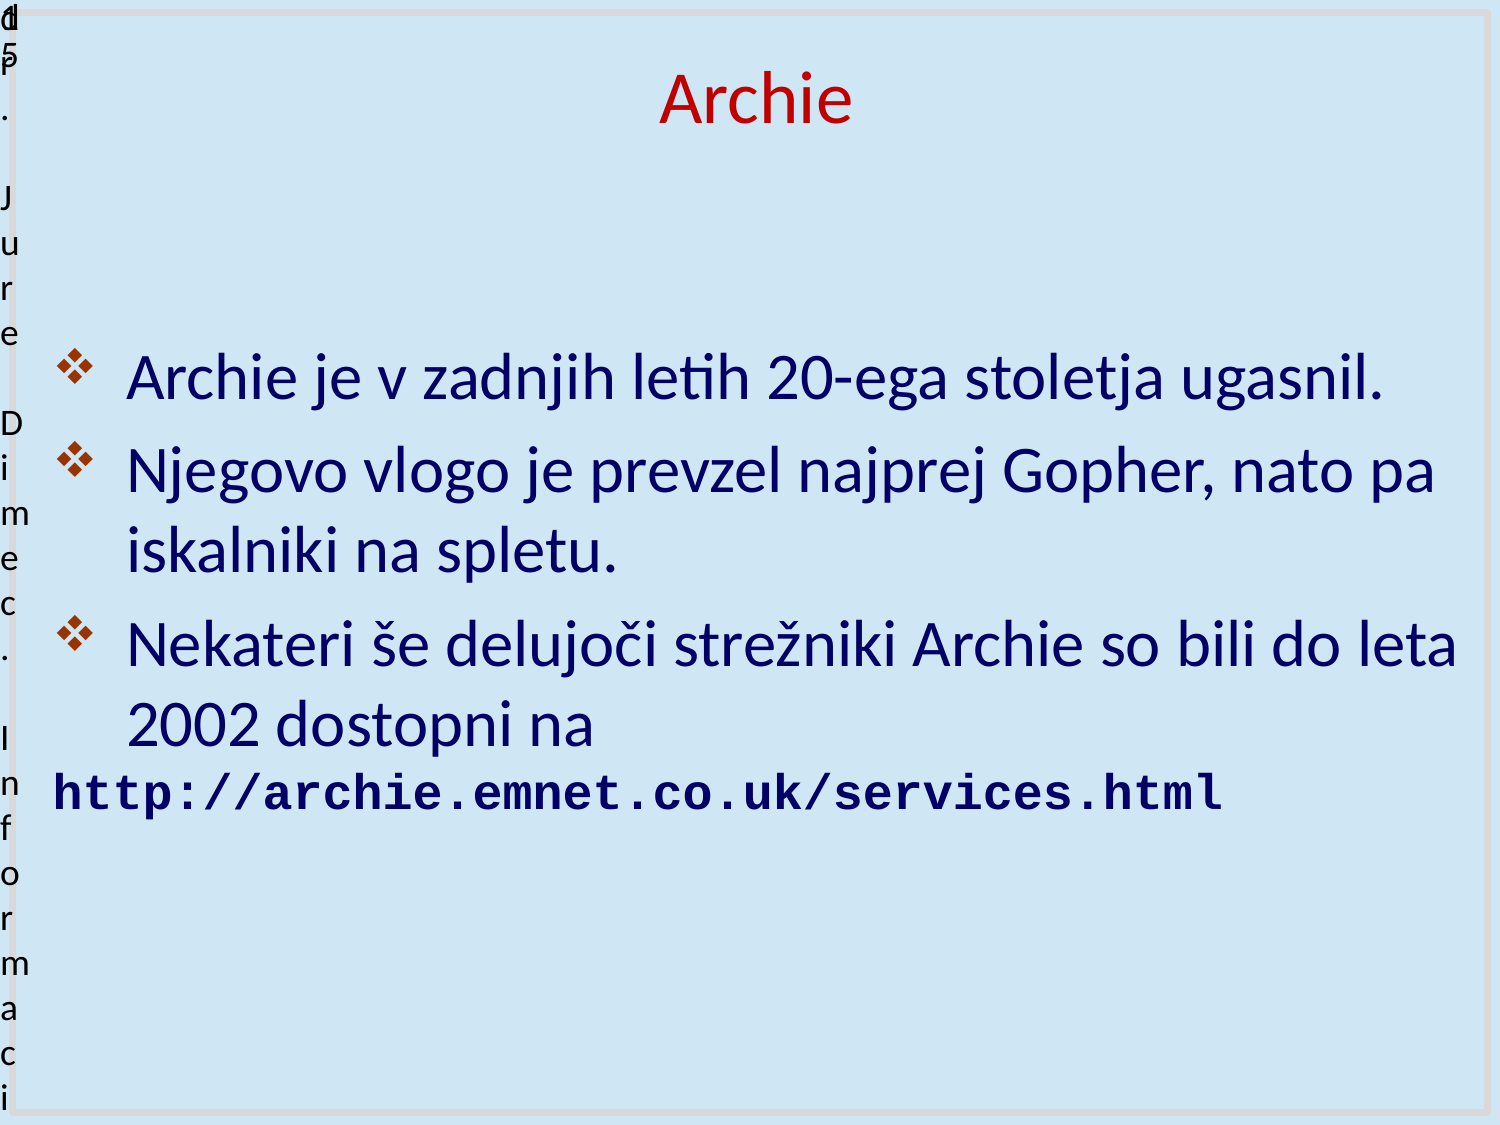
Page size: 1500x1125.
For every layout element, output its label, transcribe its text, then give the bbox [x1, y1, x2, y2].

title Archie [37, 37, 1475, 150]
list Archie je v zadnjih letih 20-ega stoletja ugasnil. Njegovo vlogo je prevzel najprej Gopher, nato pa iskalniki na spletu. Nekateri še delujoči strežniki Archie so bili do leta 2002 dostopni na http://archie.emnet.co.uk/services.html [37, 324, 1475, 1050]
